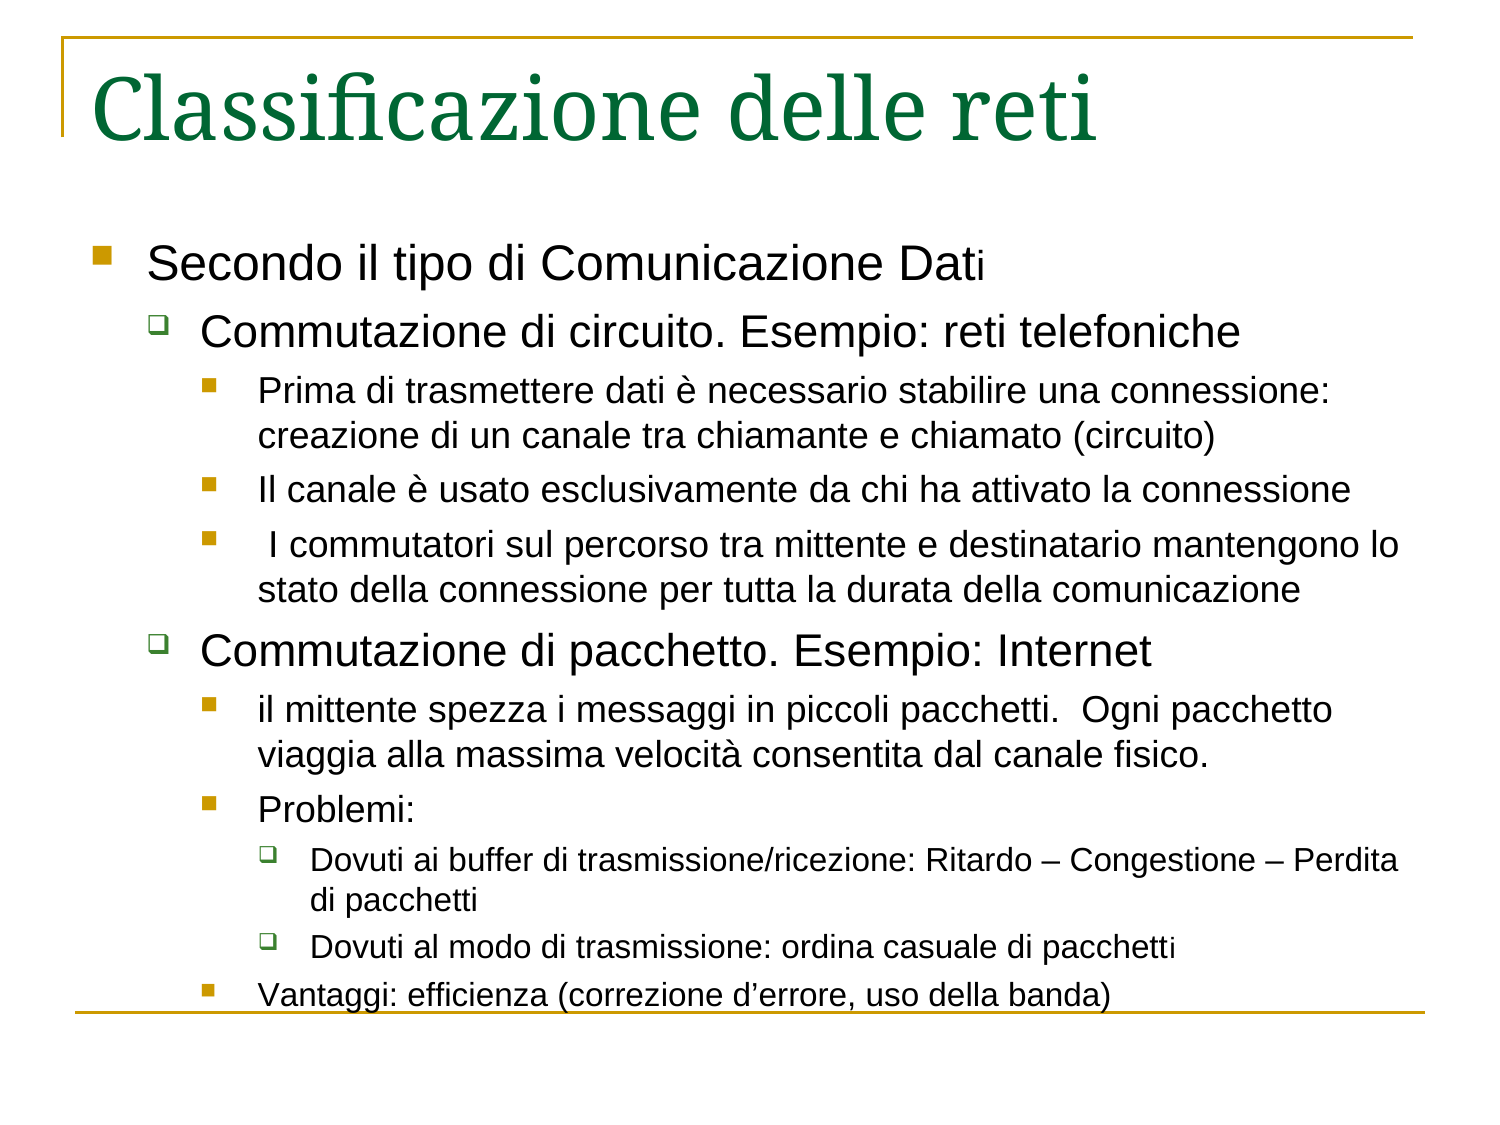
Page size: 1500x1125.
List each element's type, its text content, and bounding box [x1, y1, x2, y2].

title Classificazione delle reti [75, 45, 1426, 222]
list Secondo il tipo di Comunicazione Dati Commutazione di circuito. Esempio: reti telefoniche Prima di trasmettere dati è necessario stabilire una connessione: creazione di un canale tra chiamante e chiamato (circuito) Il canale è usato esclusivamente da chi ha attivato la connessione I commutatori sul percorso tra mittente e destinatario mantengono lo stato della connessione per tutta la durata della comunicazione Commutazione di pacchetto. Esempio: Internet il mittente spezza i messaggi in piccoli pacchetti. Ogni pacchetto viaggia alla massima velocità consentita dal canale fisico. Problemi: Dovuti ai buffer di trasmissione/ricezione: Ritardo – Congestione – Perdita di pacchetti Dovuti al modo di trasmissione: ordina casuale di pacchetti Vantaggi: efficienza (correzione d’errore, uso della banda) [75, 222, 1426, 1021]
